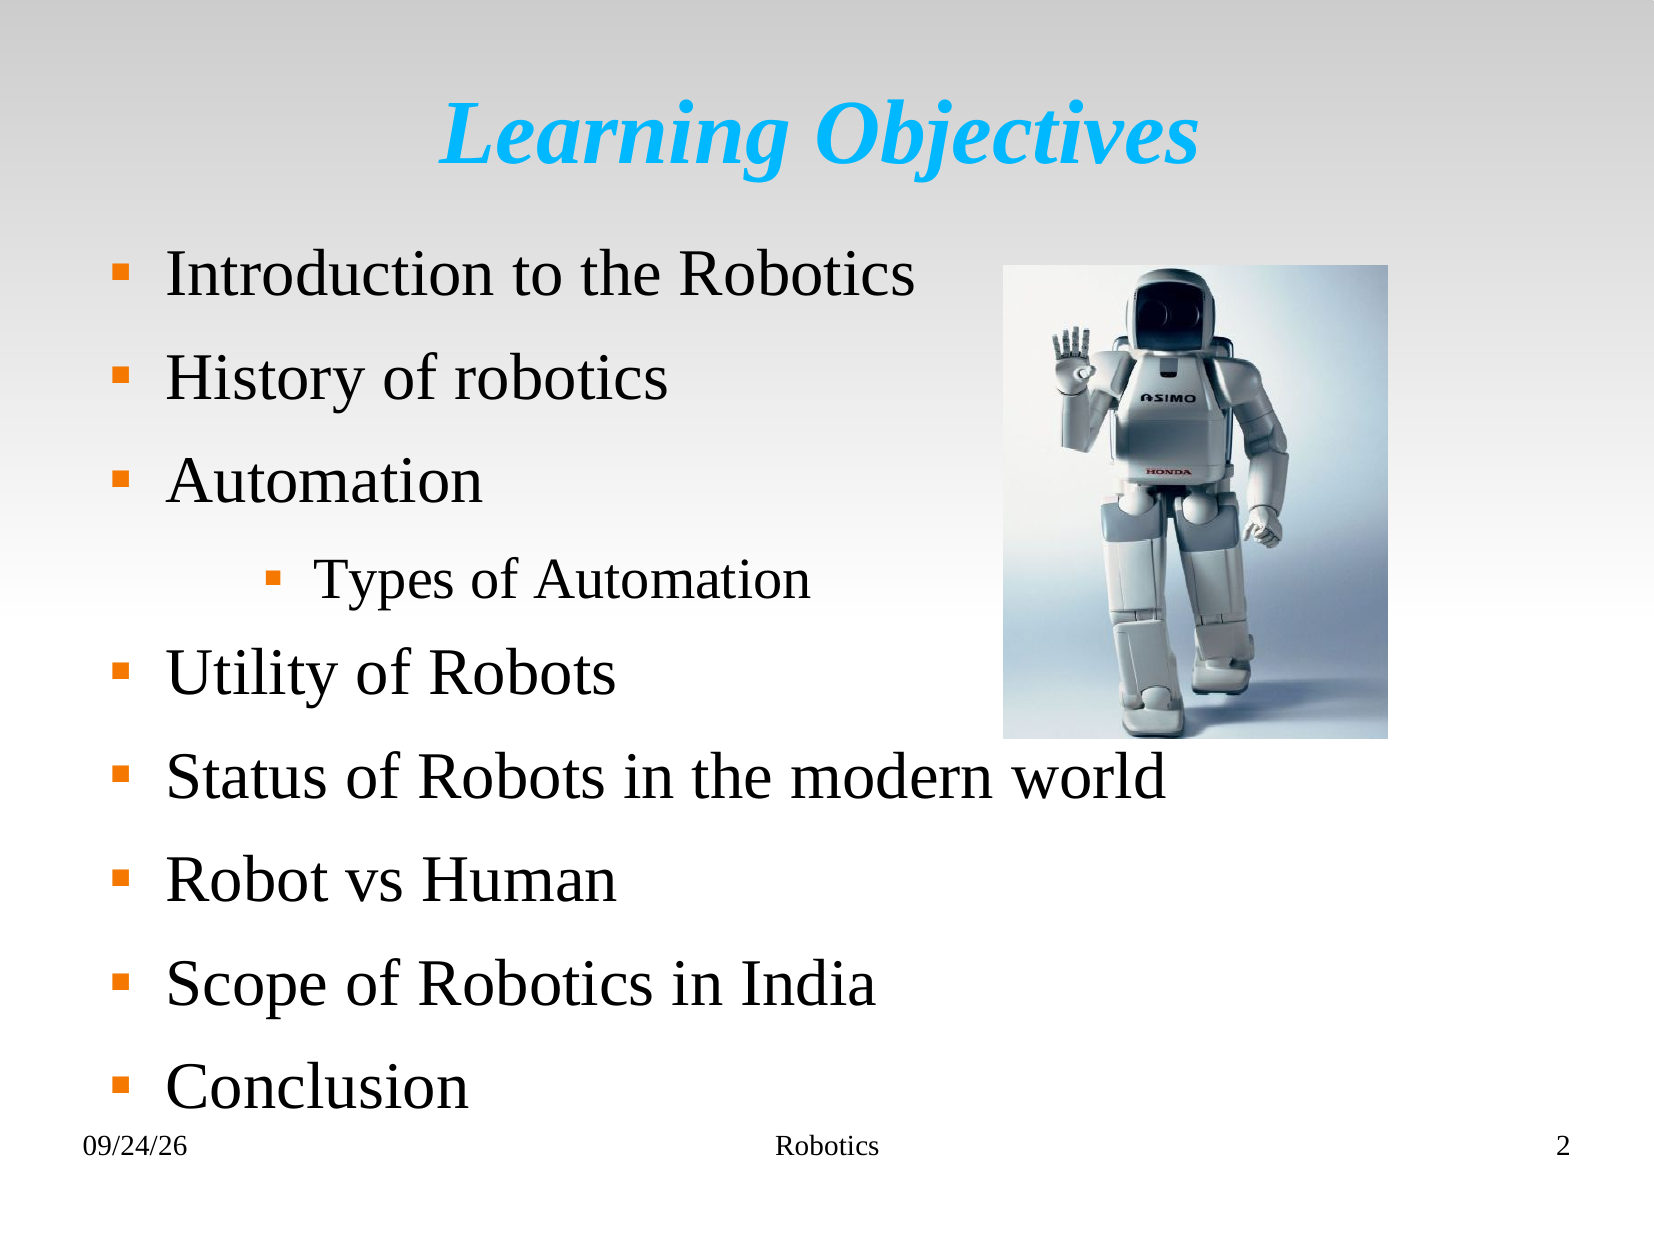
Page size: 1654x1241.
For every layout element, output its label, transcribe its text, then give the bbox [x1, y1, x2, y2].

picture [1003, 265, 1388, 739]
title Learning Objectives [76, 29, 1565, 236]
list Introduction to the Robotics History of robotics Automation Types of Automation Utility of Robots Status of Robots in the modern world Robot vs Human Scope of Robotics in India Conclusion [76, 236, 1565, 1241]
